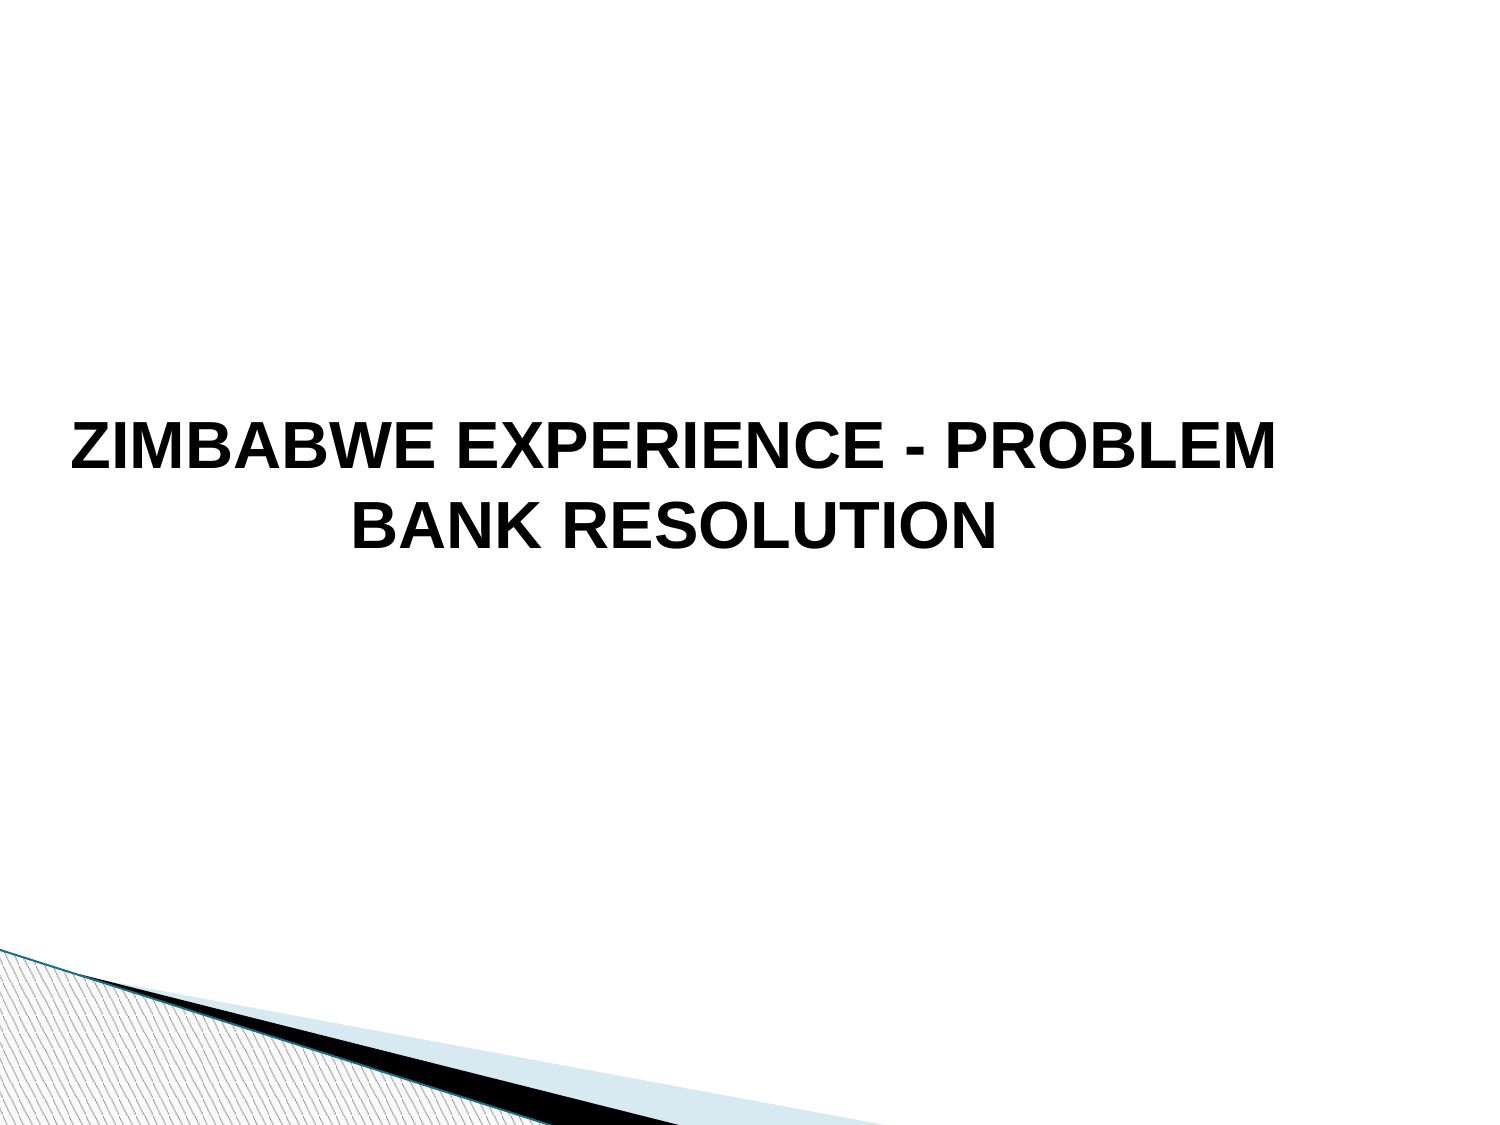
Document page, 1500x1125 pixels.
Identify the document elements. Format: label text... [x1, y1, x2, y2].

picture [0, 986, 543, 1125]
list ZIMBABWE EXPERIENCE - PROBLEM BANK RESOLUTION [0, 242, 1350, 986]
